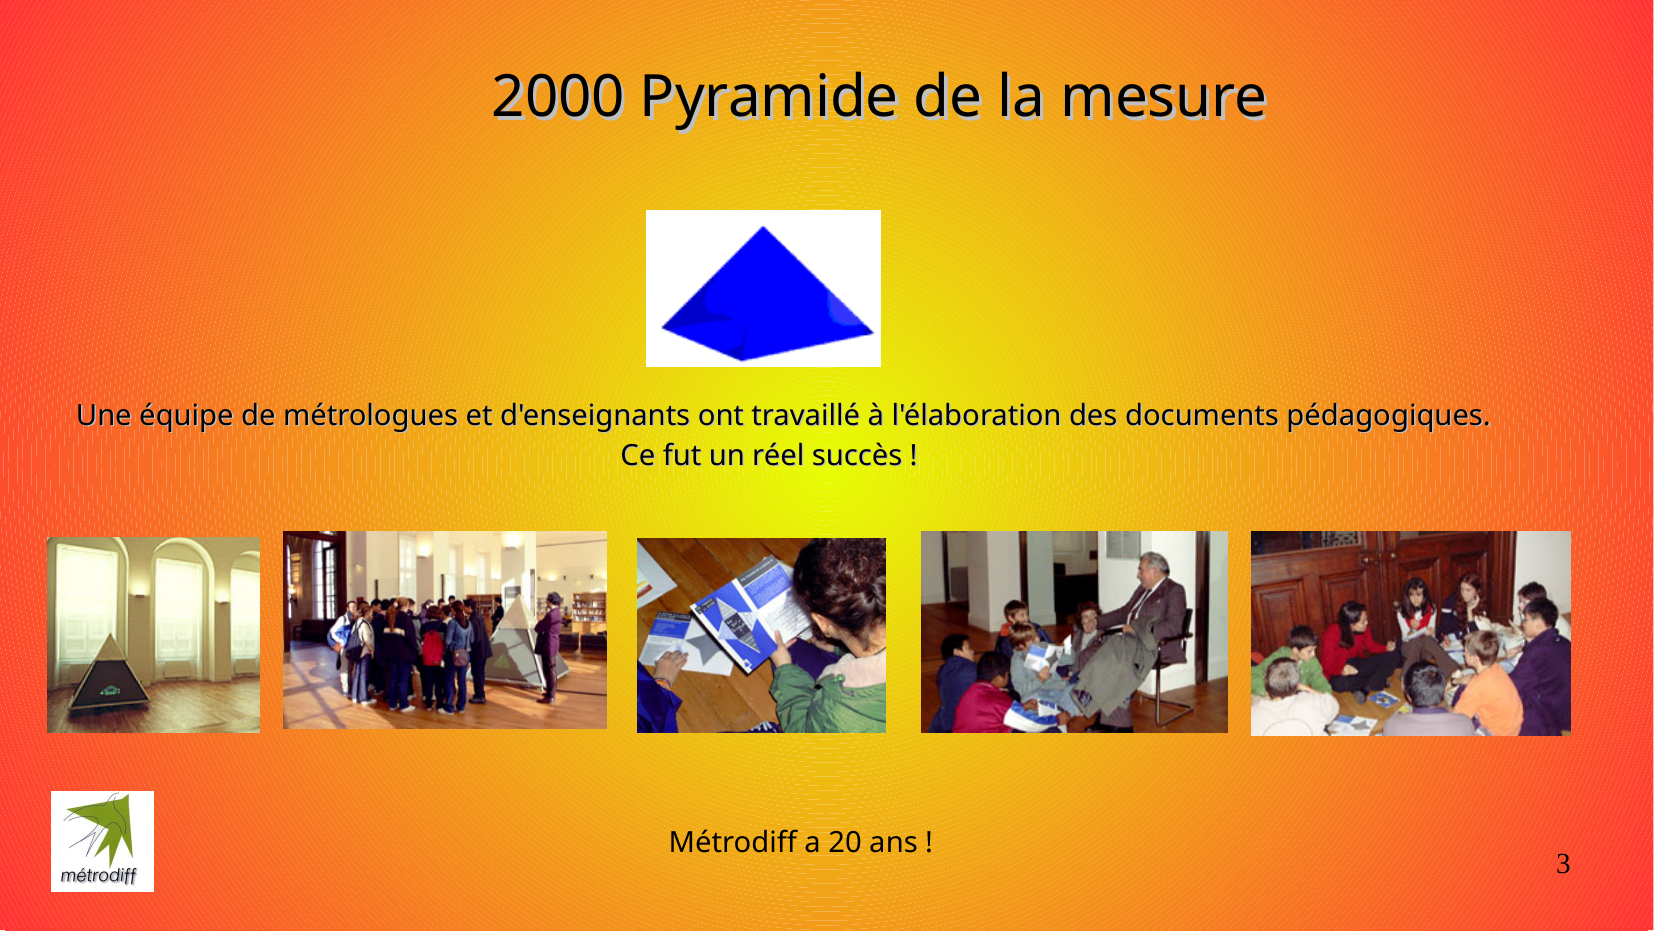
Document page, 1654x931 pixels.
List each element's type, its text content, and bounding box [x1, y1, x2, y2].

picture [47, 537, 260, 733]
picture [1251, 531, 1571, 736]
picture [51, 791, 154, 892]
picture [646, 210, 881, 367]
text_box Une équipe de métrologues et d'enseignants ont travaillé à l'élaboration des documents pédagogiques. Ce fut un réel succès ! [23, 386, 1607, 499]
picture [637, 538, 886, 733]
picture [283, 531, 607, 729]
picture [921, 531, 1228, 733]
text_box 2000 Pyramide de la mesure [389, 47, 1371, 159]
